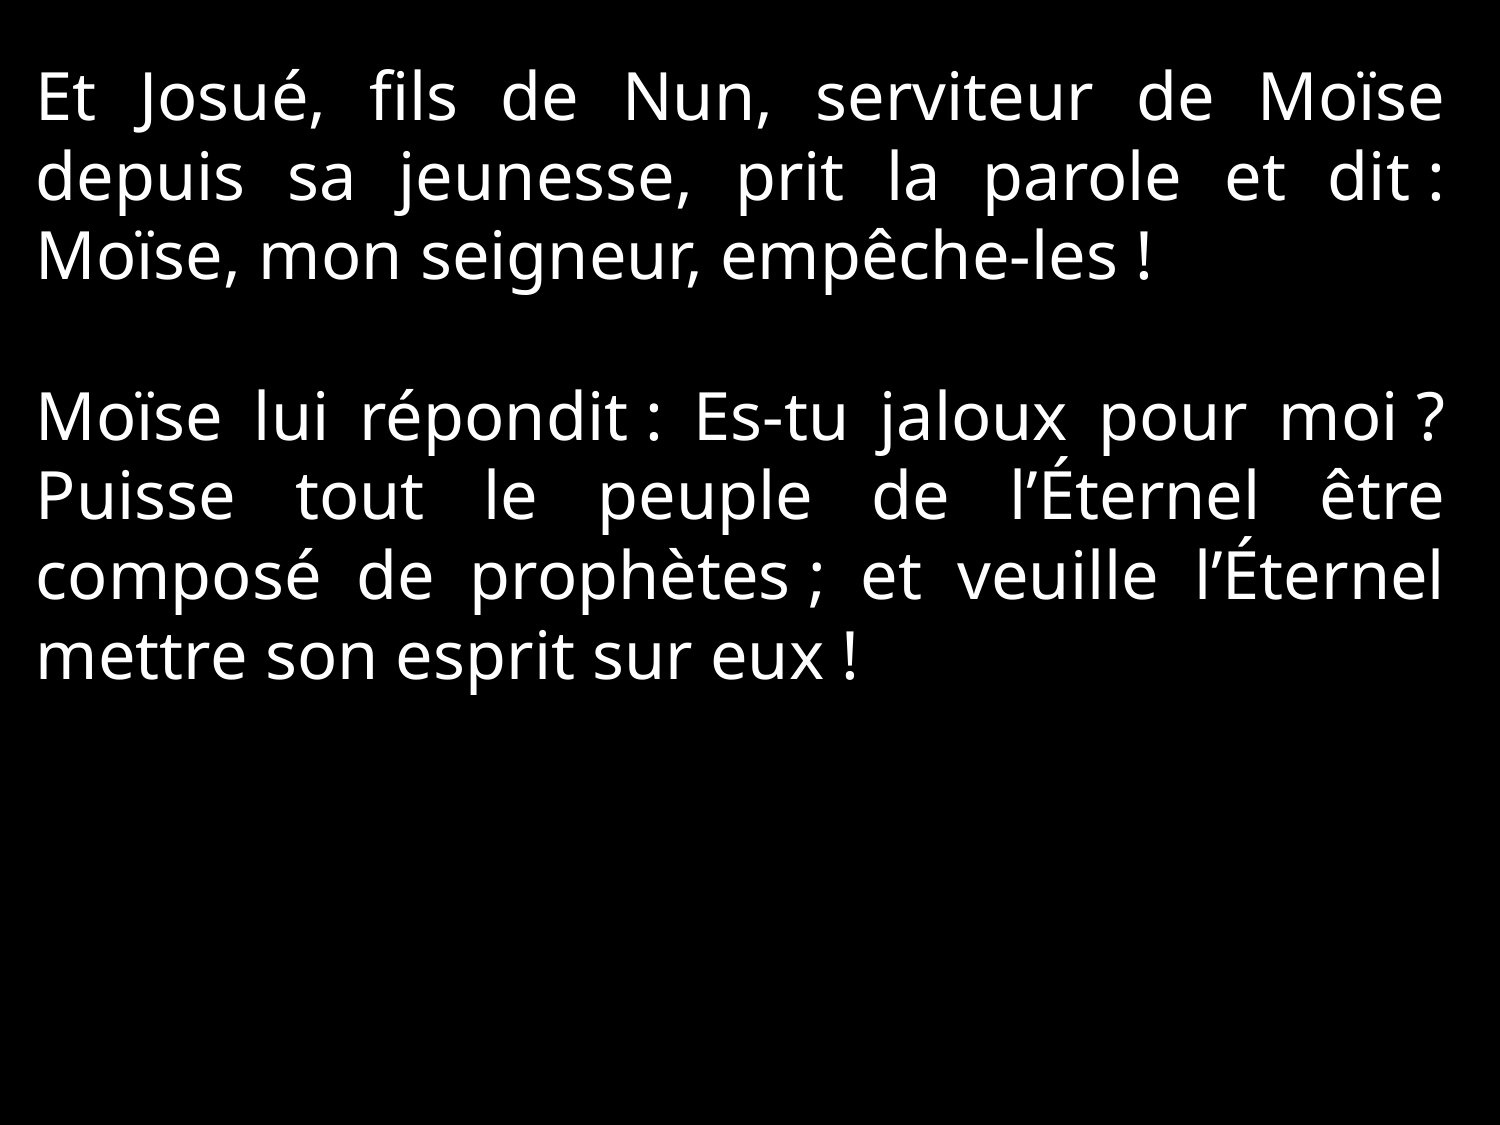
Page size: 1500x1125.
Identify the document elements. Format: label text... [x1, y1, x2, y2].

text_box Et Josué, fils de Nun, serviteur de Moïse depuis sa jeunesse, prit la parole et dit : Moïse, mon seigneur, empêche-les ! Moïse lui répondit : Es-tu jaloux pour moi ? Puisse tout le peuple de l’Éternel être composé de prophètes ; et veuille l’Éternel mettre son esprit sur eux ! [21, 46, 1462, 701]
